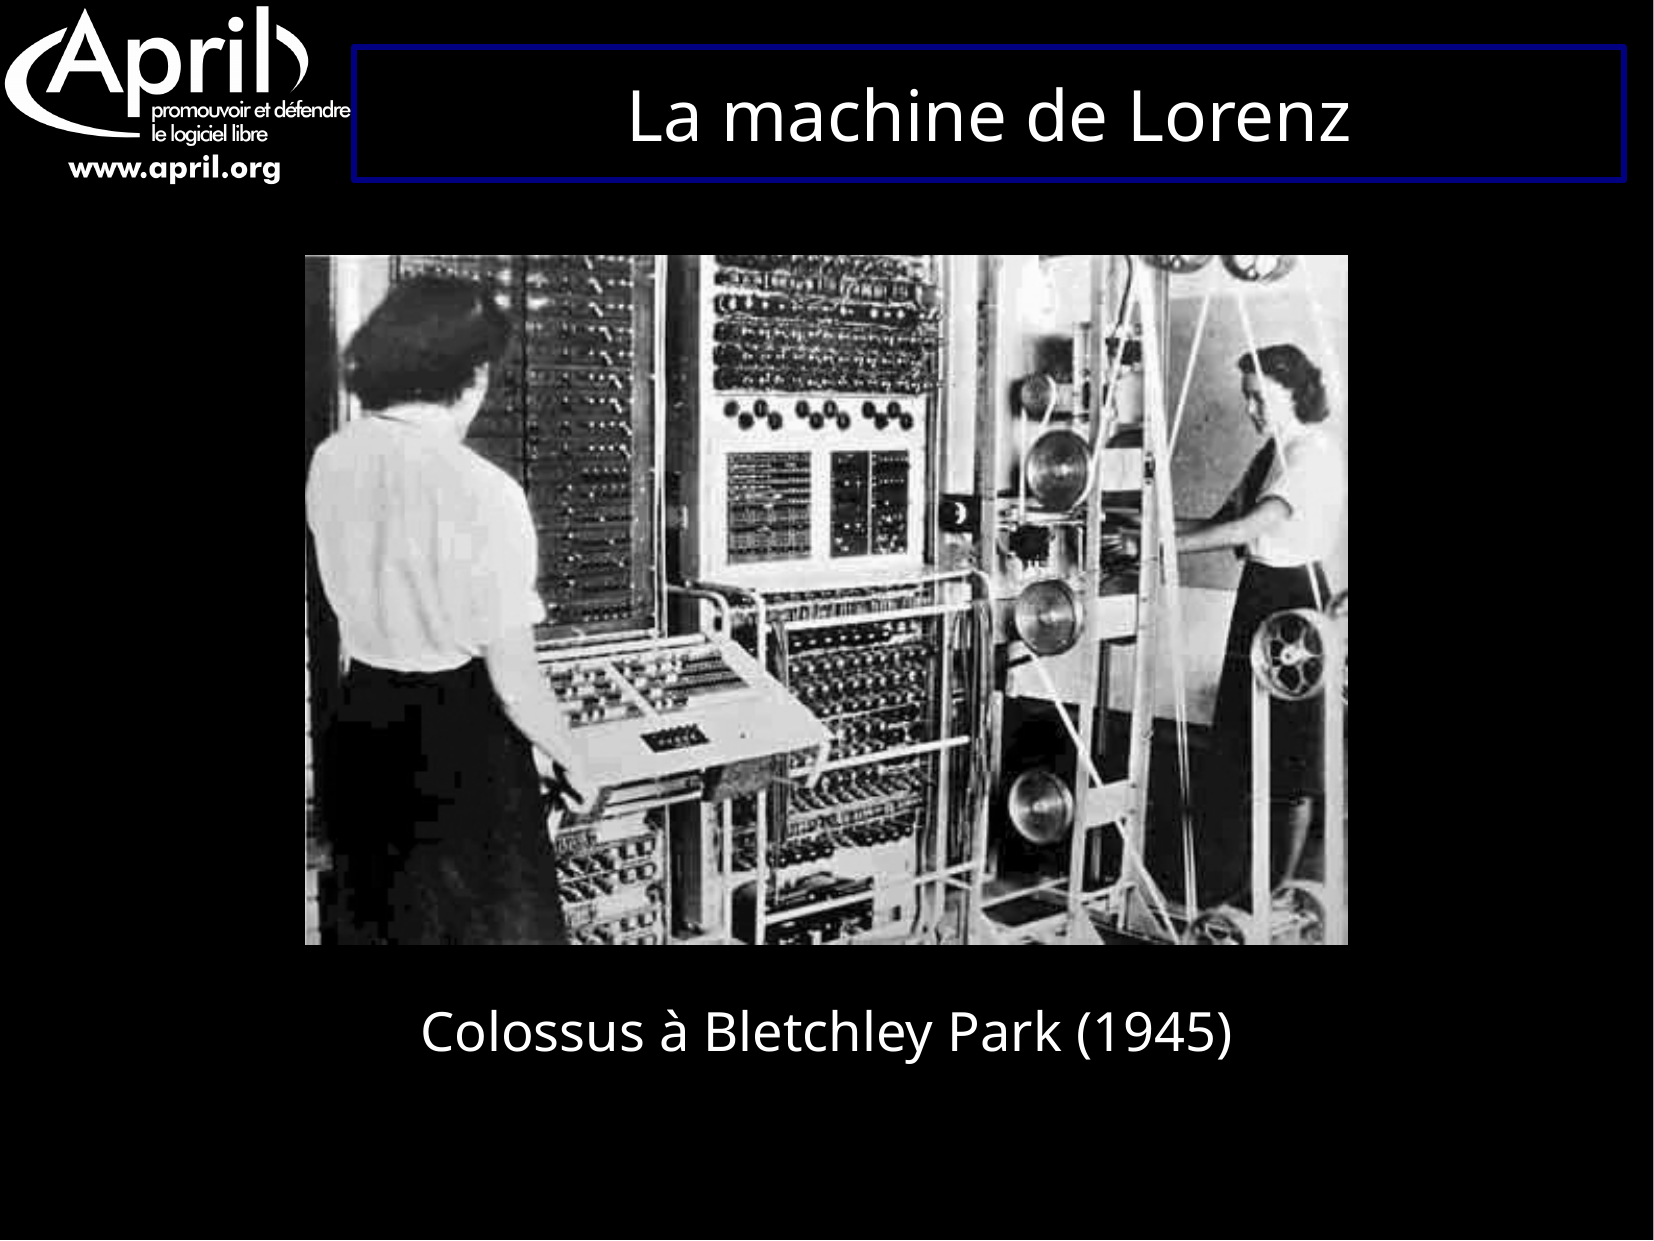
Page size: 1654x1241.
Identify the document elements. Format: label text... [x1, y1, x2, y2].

text_box Colossus à Bletchley Park (1945) [191, 986, 1462, 1064]
picture [305, 255, 1348, 945]
title La machine de Lorenz [354, 47, 1625, 181]
picture [0, 0, 355, 200]
